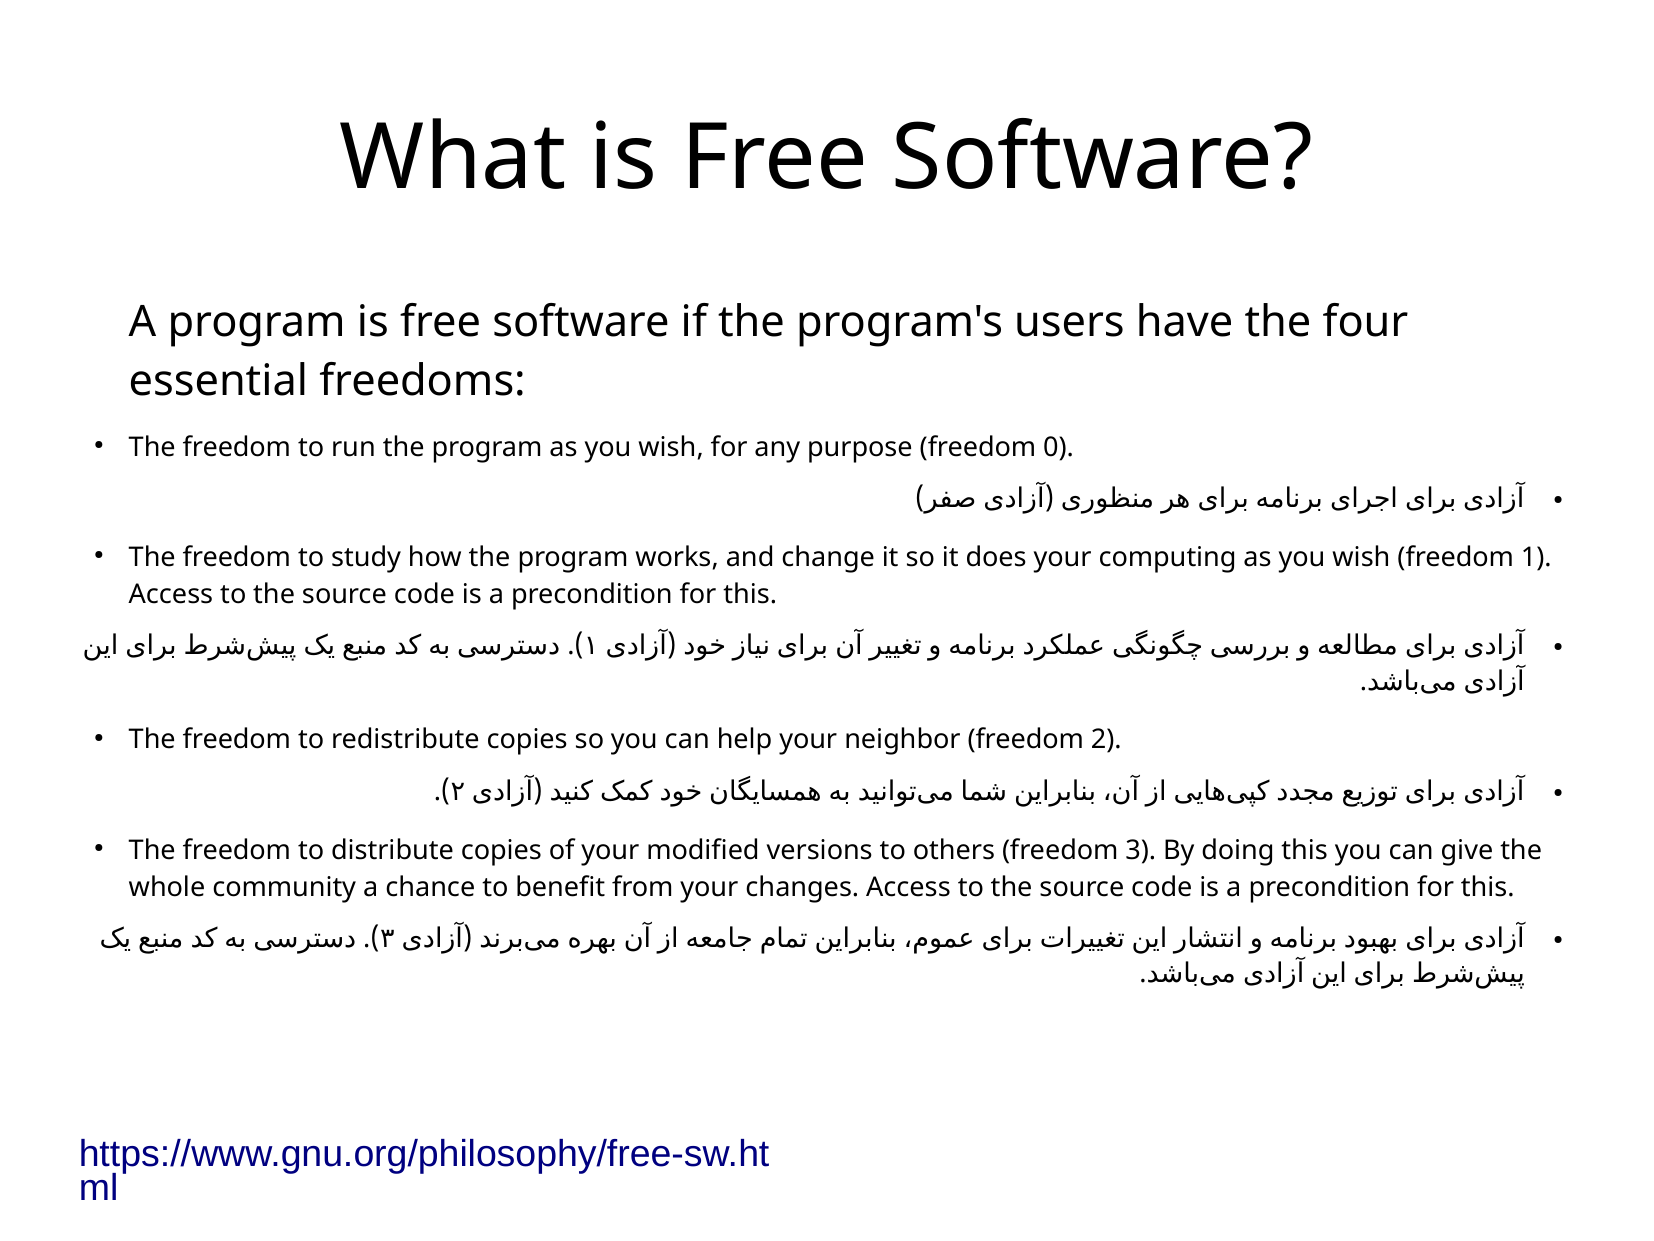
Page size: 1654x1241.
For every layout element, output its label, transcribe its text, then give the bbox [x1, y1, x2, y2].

text_box https://www.gnu.org/philosophy/free-sw.html [64, 1125, 796, 1175]
list A program is free software if the program's users have the four essential freedoms: The freedom to run the program as you wish, for any purpose (freedom 0). آزادی برای اجرای برنامه برای هر منظوری (آزادی صفر) The freedom to study how the program works, and change it so it does your computing as you wish (freedom 1). Access to the source code is a precondition for this. آزادی برای مطالعه و بررسی چگونگی عملکرد برنامه و تغییر آن برای نیاز خود (آزادی ۱). دسترسی به کد منبع یک پیش‌شرط برای این آزادی می‌باشد. The freedom to redistribute copies so you can help your neighbor (freedom 2). آزادی برای توزیع مجدد کپی‌هایی از آن، بنابراین شما می‌توانید به همسایگان خود کمک کنید (آزادی ۲). The freedom to distribute copies of your modified versions to others (freedom 3). By doing this you can give the whole community a chance to benefit from your changes. Access to the source code is a precondition for this. آزادی برای بهبود برنامه و انتشار این تغییرات برای عموم، بنابراین تمام جامعه از آن بهره می‌برند (آزادی ۳). دسترسی به کد منبع یک پیش‌شرط برای این آزادی می‌باشد. [82, 290, 1571, 1010]
title What is Free Software? [82, 49, 1571, 257]
